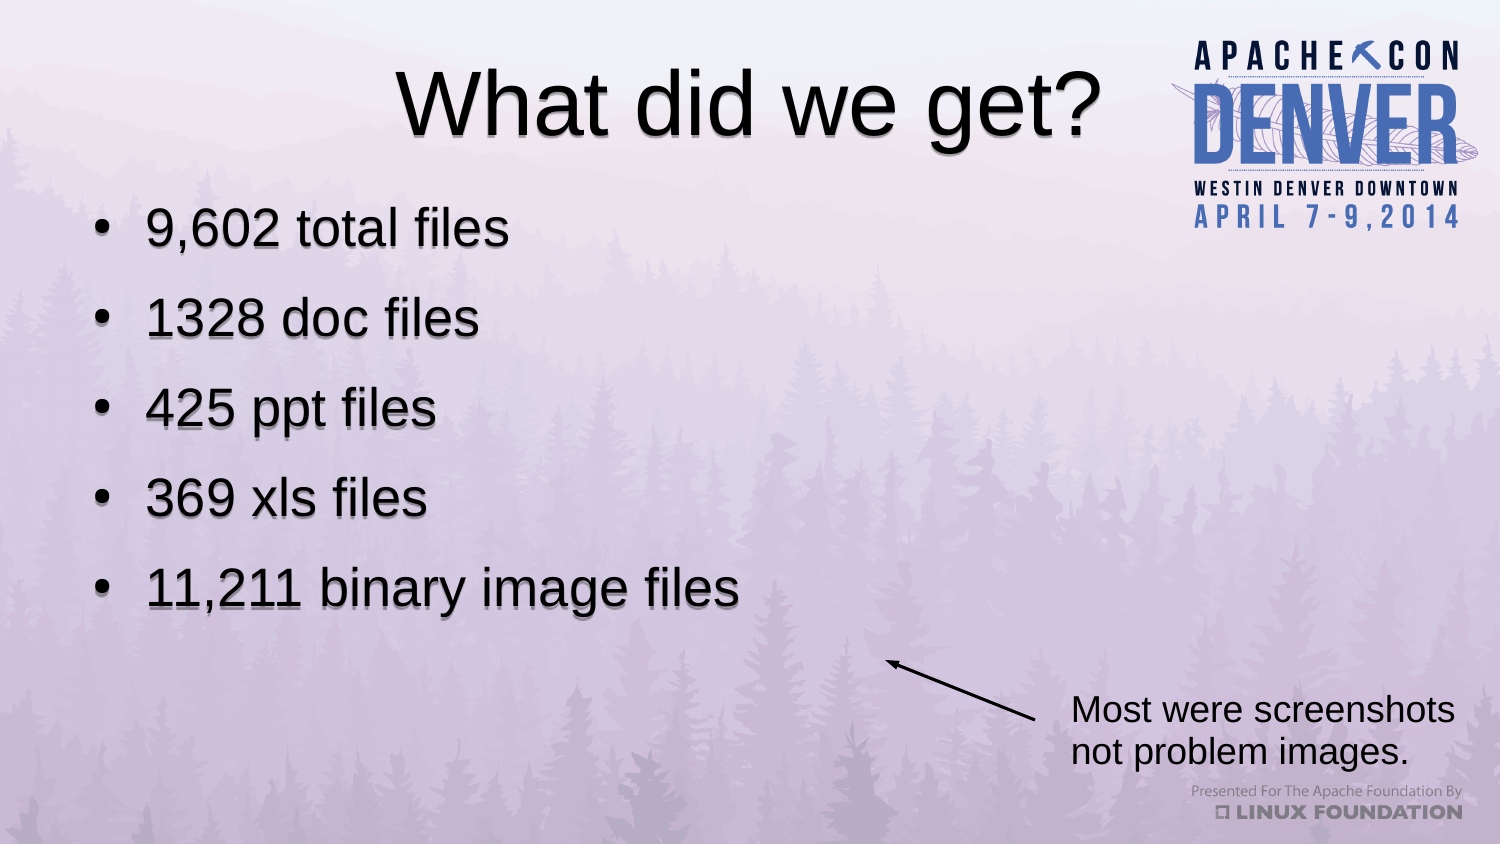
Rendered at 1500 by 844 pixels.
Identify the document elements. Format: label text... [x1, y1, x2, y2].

picture [0, 0, 1500, 844]
title What did we get? [75, 33, 1425, 175]
list 9,602 total files 1328 doc files 425 ppt files 369 xls files 11,211 binary image files [75, 197, 1425, 619]
text_box Most were screenshots not problem images. [1056, 681, 1471, 781]
